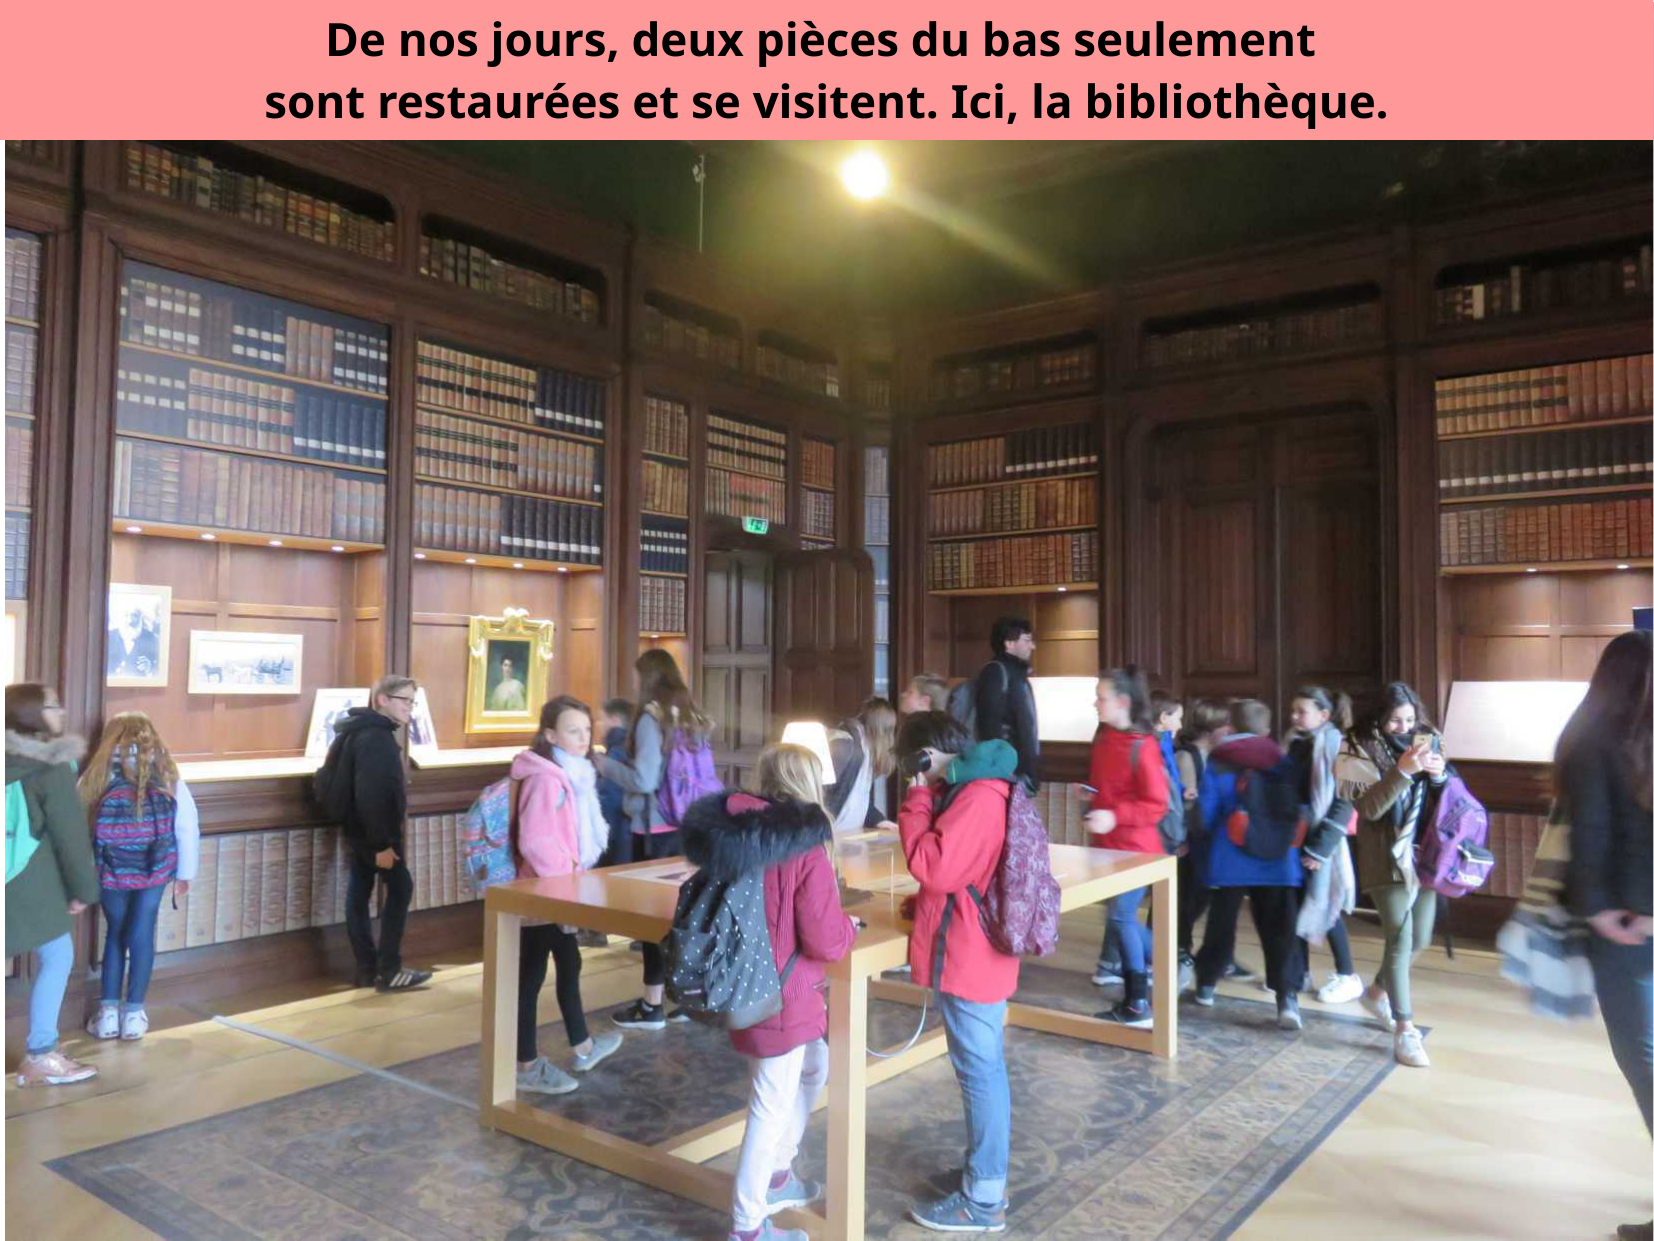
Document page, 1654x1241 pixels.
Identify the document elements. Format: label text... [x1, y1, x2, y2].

text_box De nos jours, deux pièces du bas seulement sont restaurées et se visitent. Ici, la bibliothèque. [0, 0, 1654, 130]
picture [5, 140, 1654, 1241]
